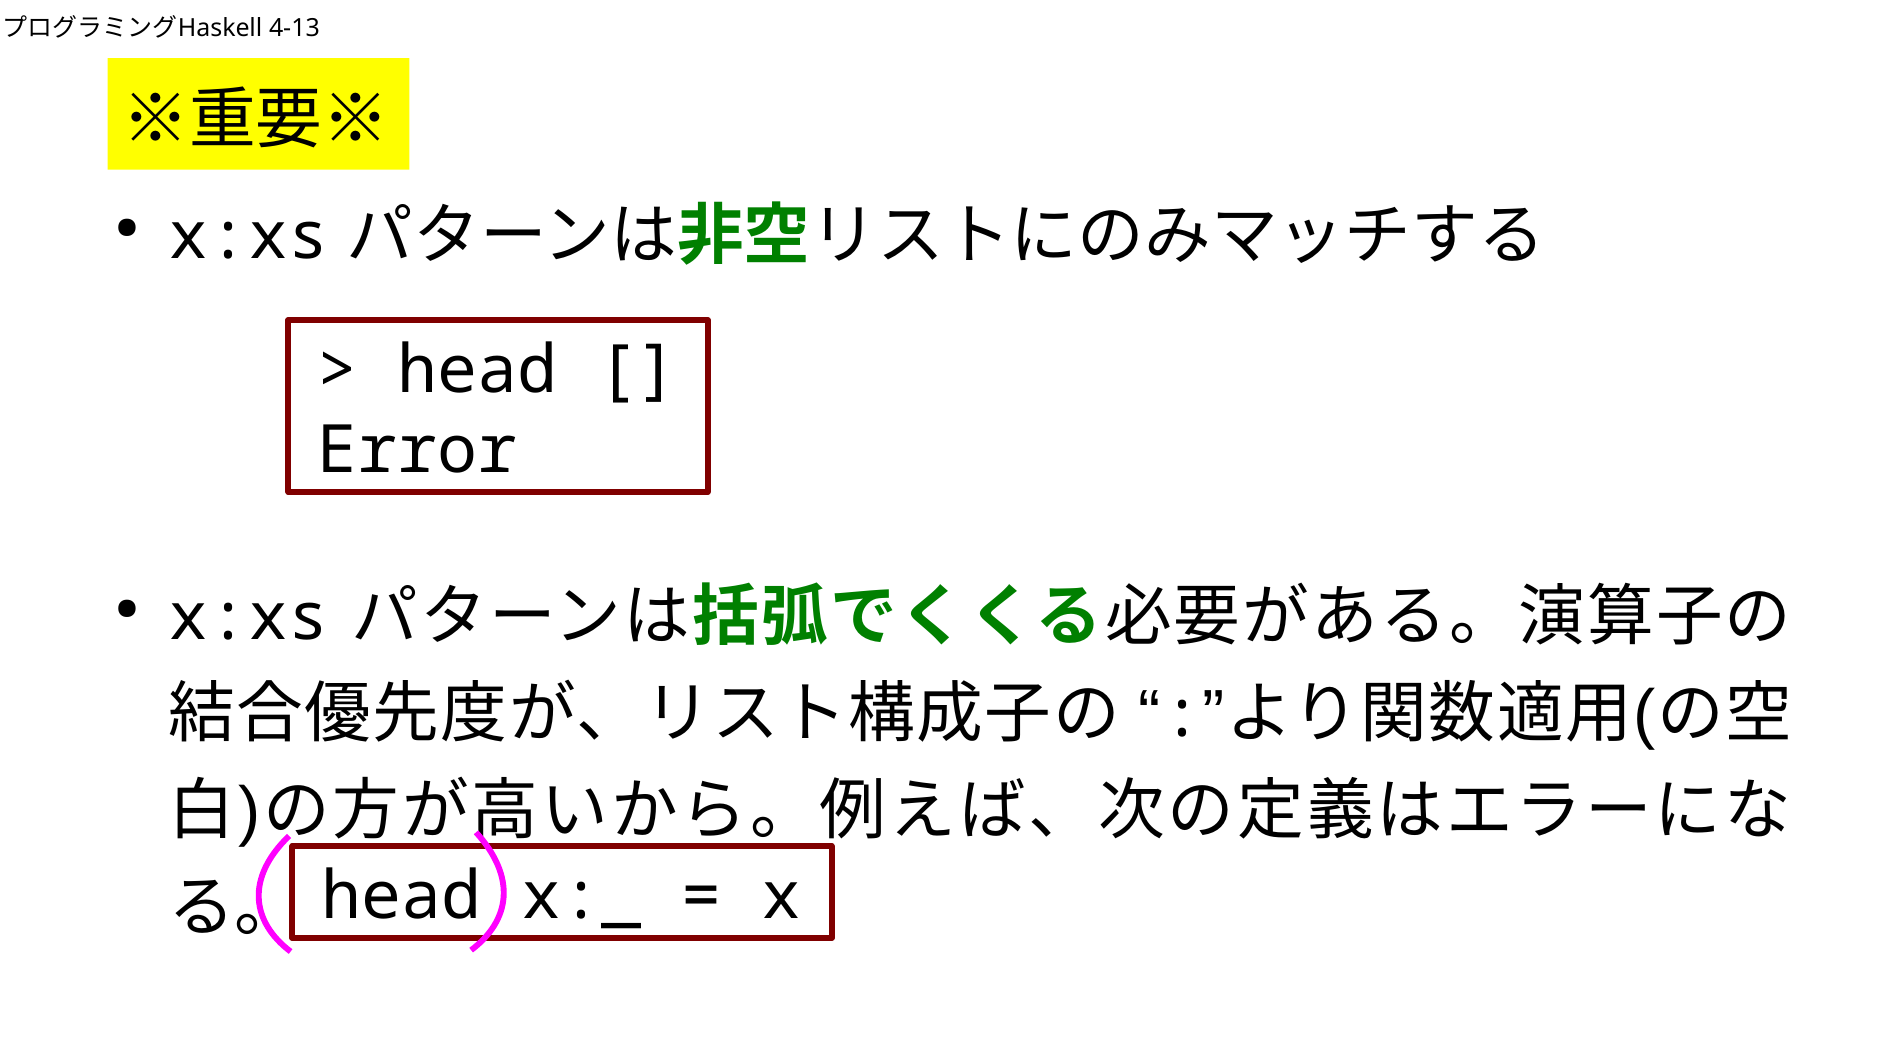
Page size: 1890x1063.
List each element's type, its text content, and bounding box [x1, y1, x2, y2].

list x:xs パターンは括弧でくくる必要がある。演算子の結合優先度が、リスト構成子の “:”より関数適用(の空白)の方が高いから。例えば、次の定義はエラーになる。 [94, 559, 1796, 789]
text_box head x:_ = x [489, 846, 832, 939]
text_box > head [] Error [288, 320, 708, 492]
list x:xs パターンは非空リストにのみマッチする [94, 177, 1796, 263]
text_box head x:_ = x [292, 846, 500, 939]
text_box ※重要※ [107, 58, 410, 140]
